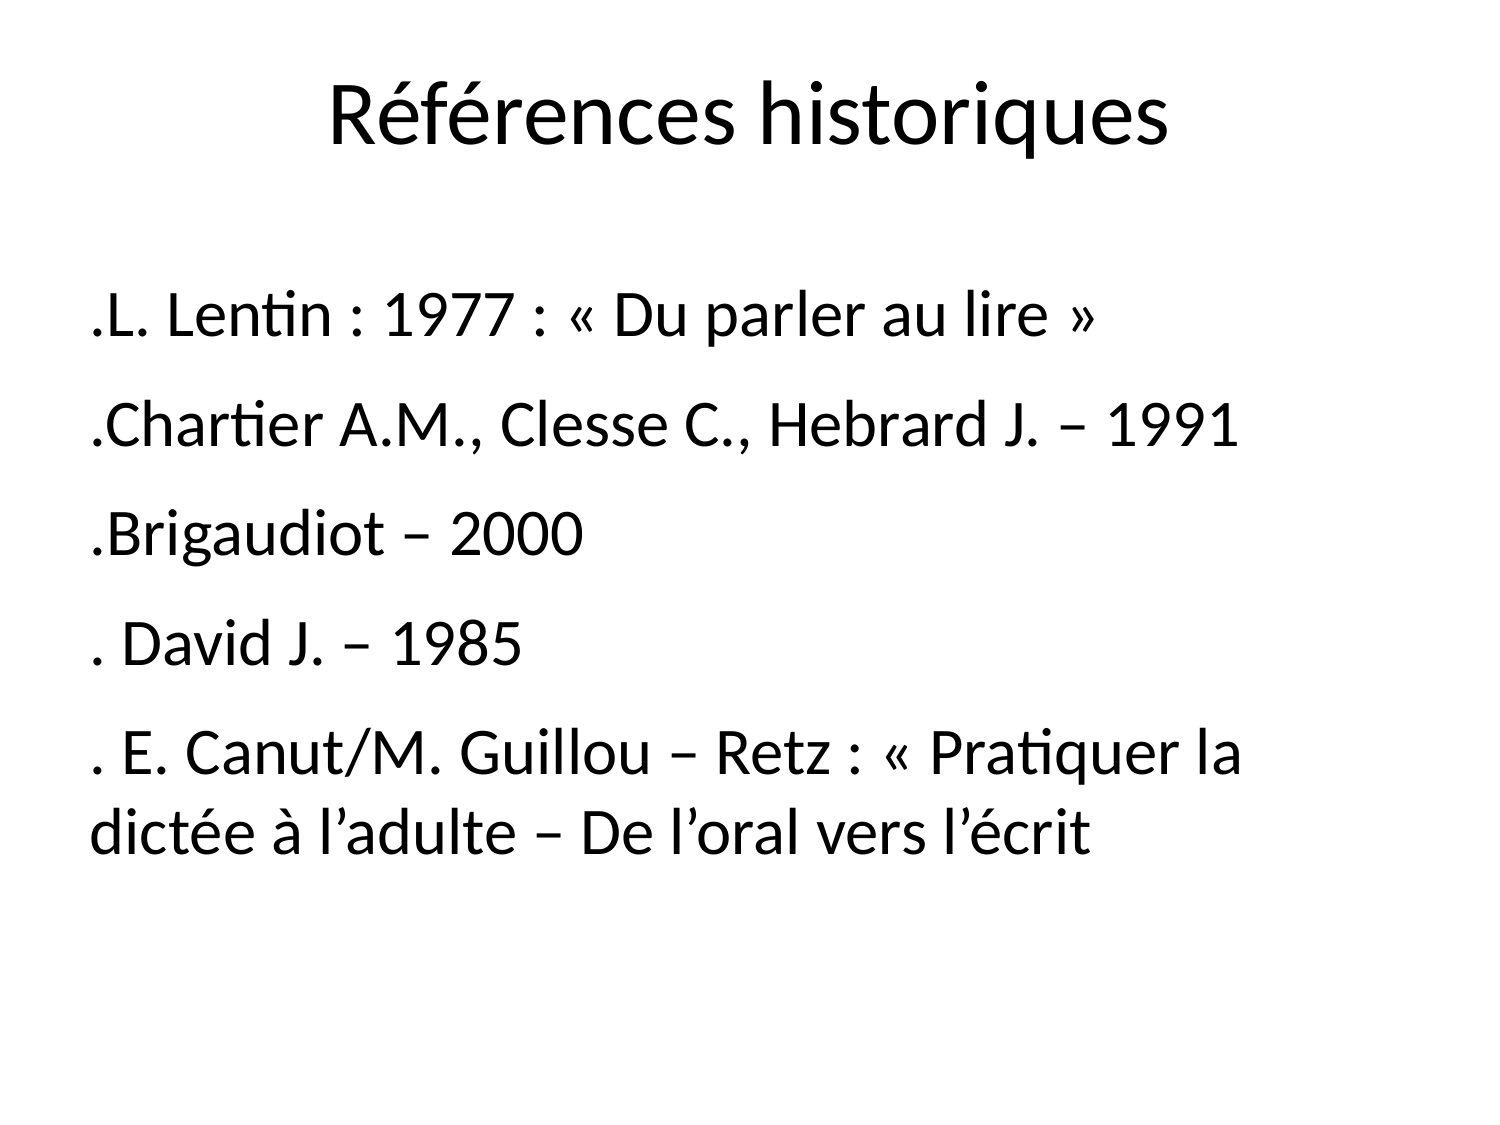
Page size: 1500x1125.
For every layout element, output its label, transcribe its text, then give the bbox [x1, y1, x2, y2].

title Références historiques [75, 45, 1425, 233]
list .L. Lentin : 1977 : « Du parler au lire » .Chartier A.M., Clesse C., Hebrard J. – 1991 .Brigaudiot – 2000 . David J. – 1985 . E. Canut/M. Guillou – Retz : « Pratiquer la dictée à l’adulte – De l’oral vers l’écrit [75, 262, 1425, 1005]
